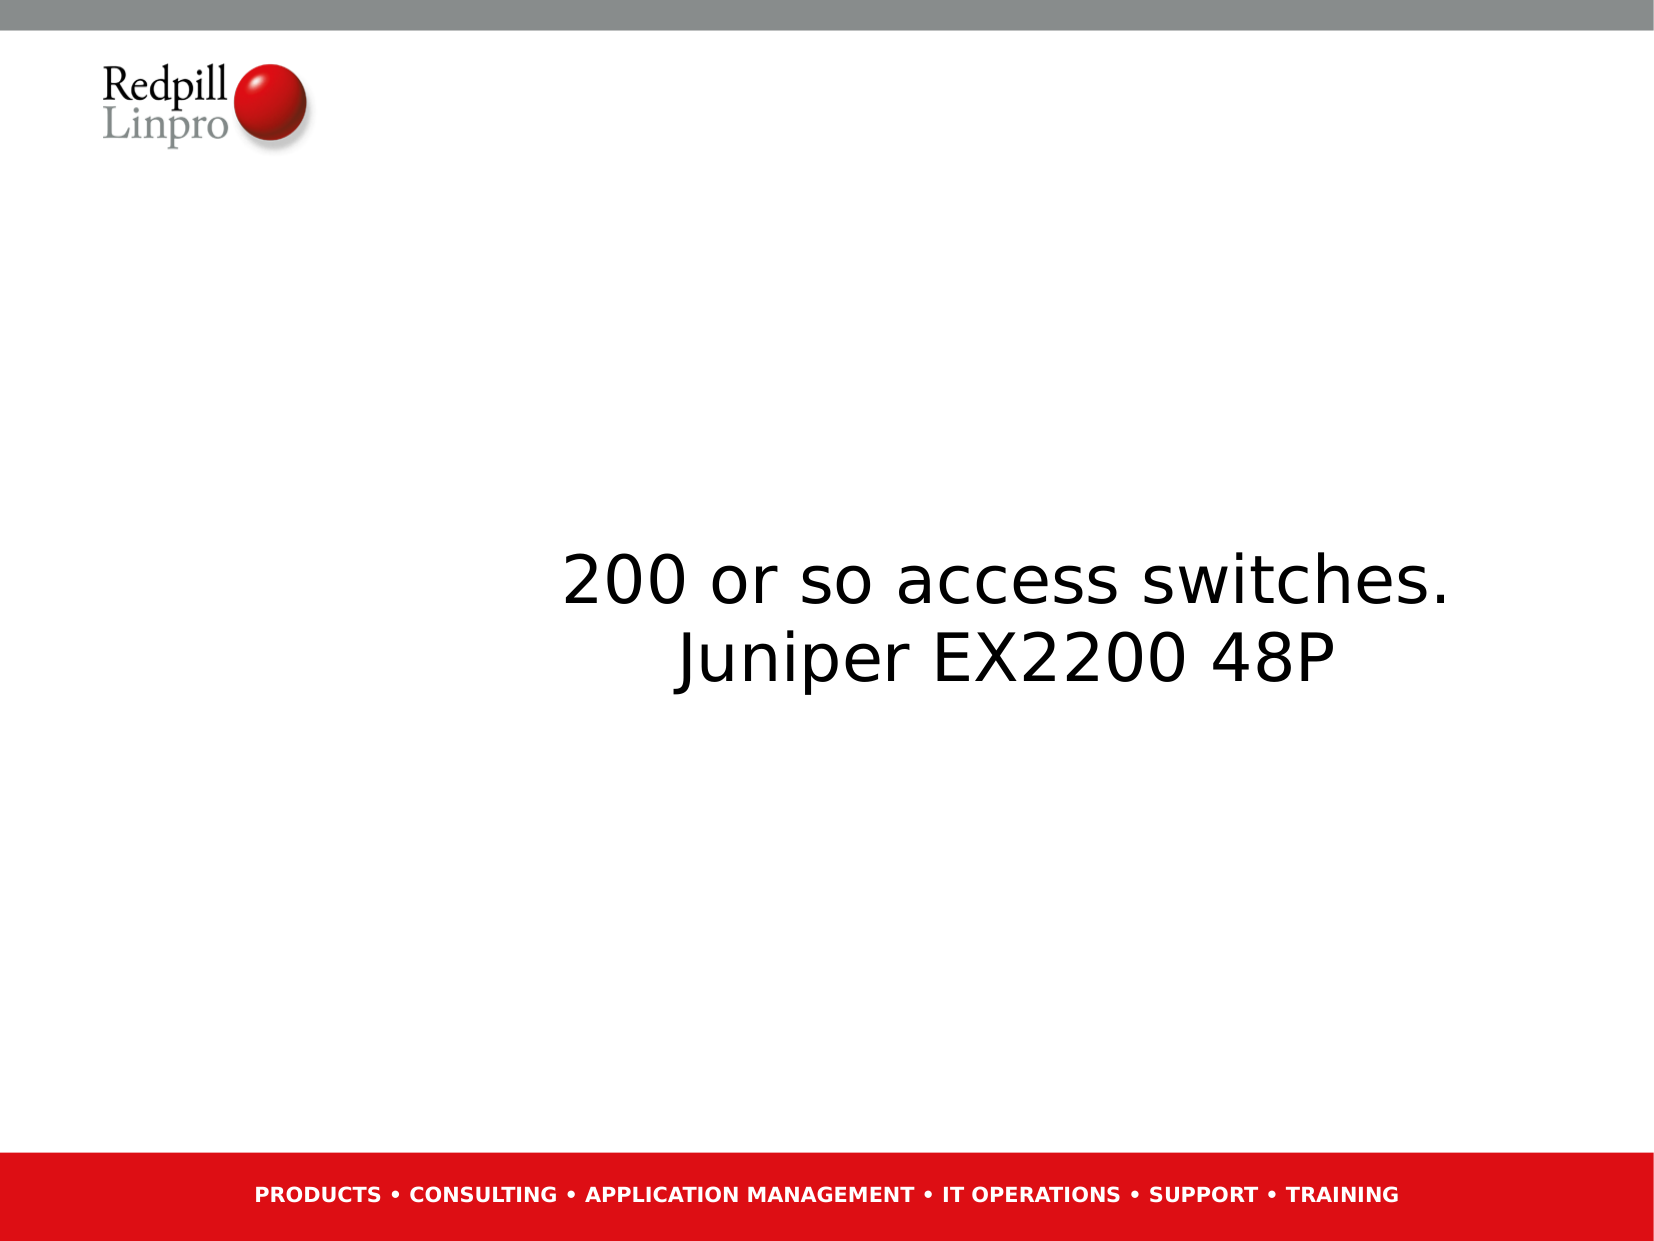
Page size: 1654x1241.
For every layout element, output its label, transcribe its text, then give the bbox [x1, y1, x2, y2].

subtitle 200 or so access switches. Juniper EX2200 48P [442, 49, 1571, 1190]
picture [0, 0, 1654, 1241]
